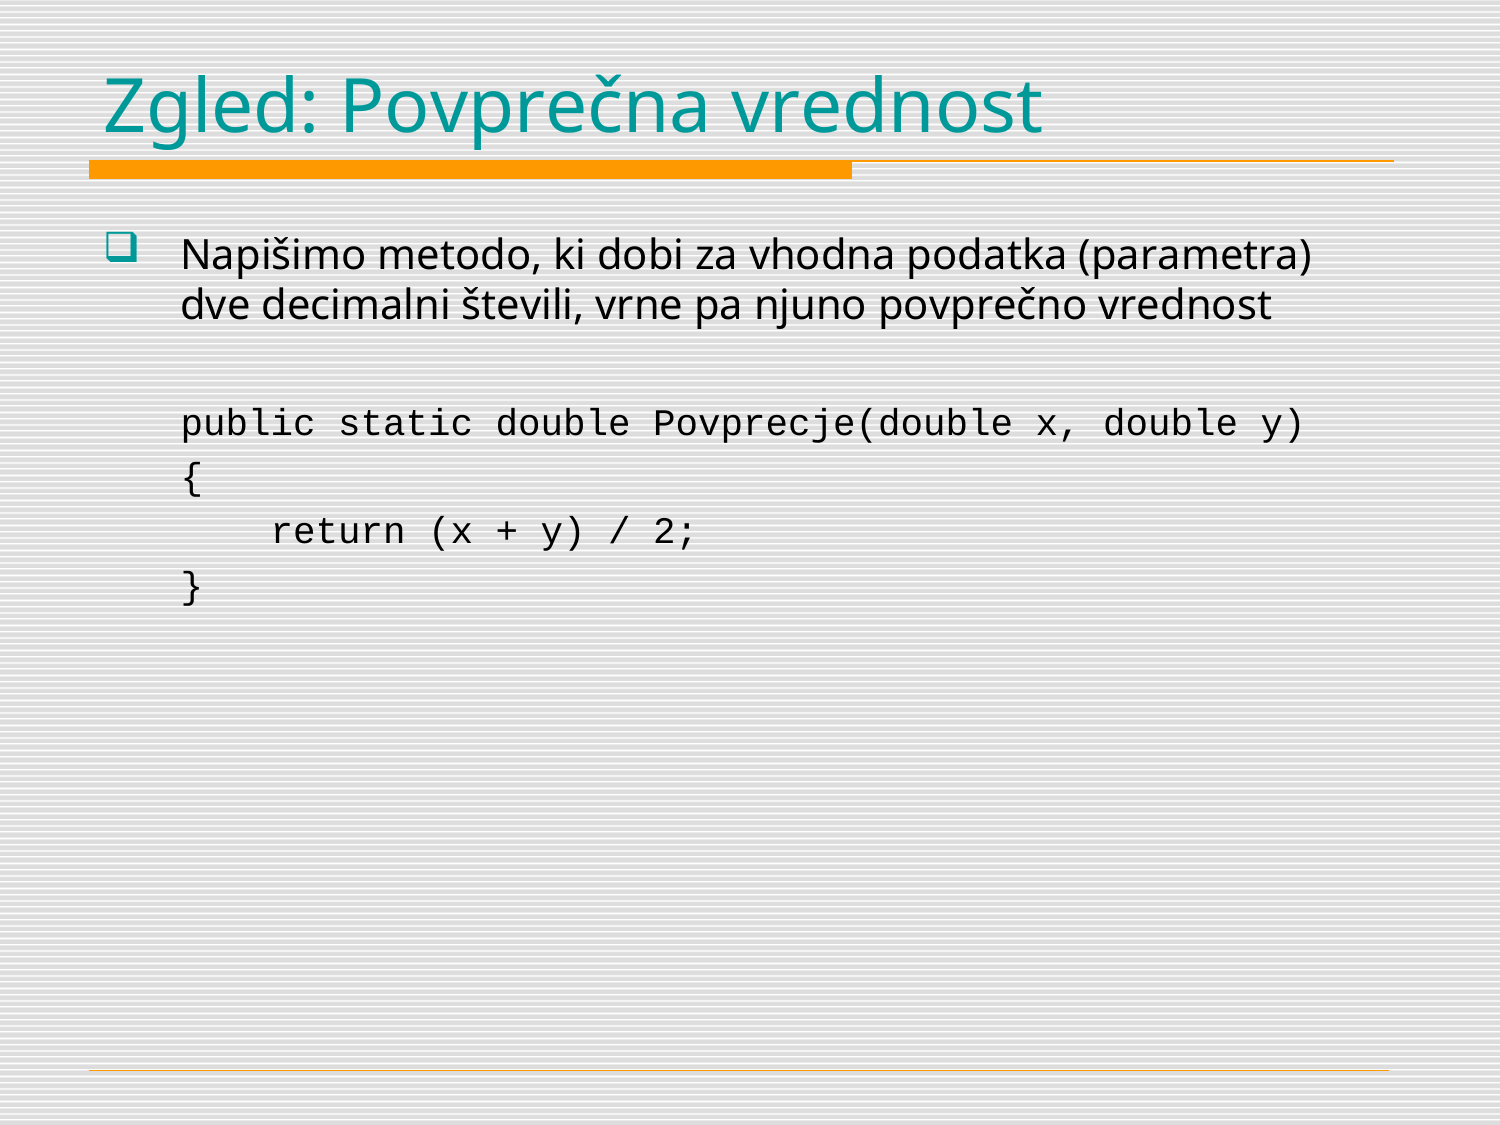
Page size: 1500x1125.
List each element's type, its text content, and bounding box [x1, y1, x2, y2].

picture [0, 0, 1500, 1125]
title Zgled: Povprečna vrednost [88, 42, 1401, 155]
list Napišimo metodo, ki dobi za vhodna podatka (parametra) dve decimalni števili, vrne pa njuno povprečno vrednost public static double Povprecje(double x, double y) { return (x + y) / 2; } [88, 220, 1401, 1059]
